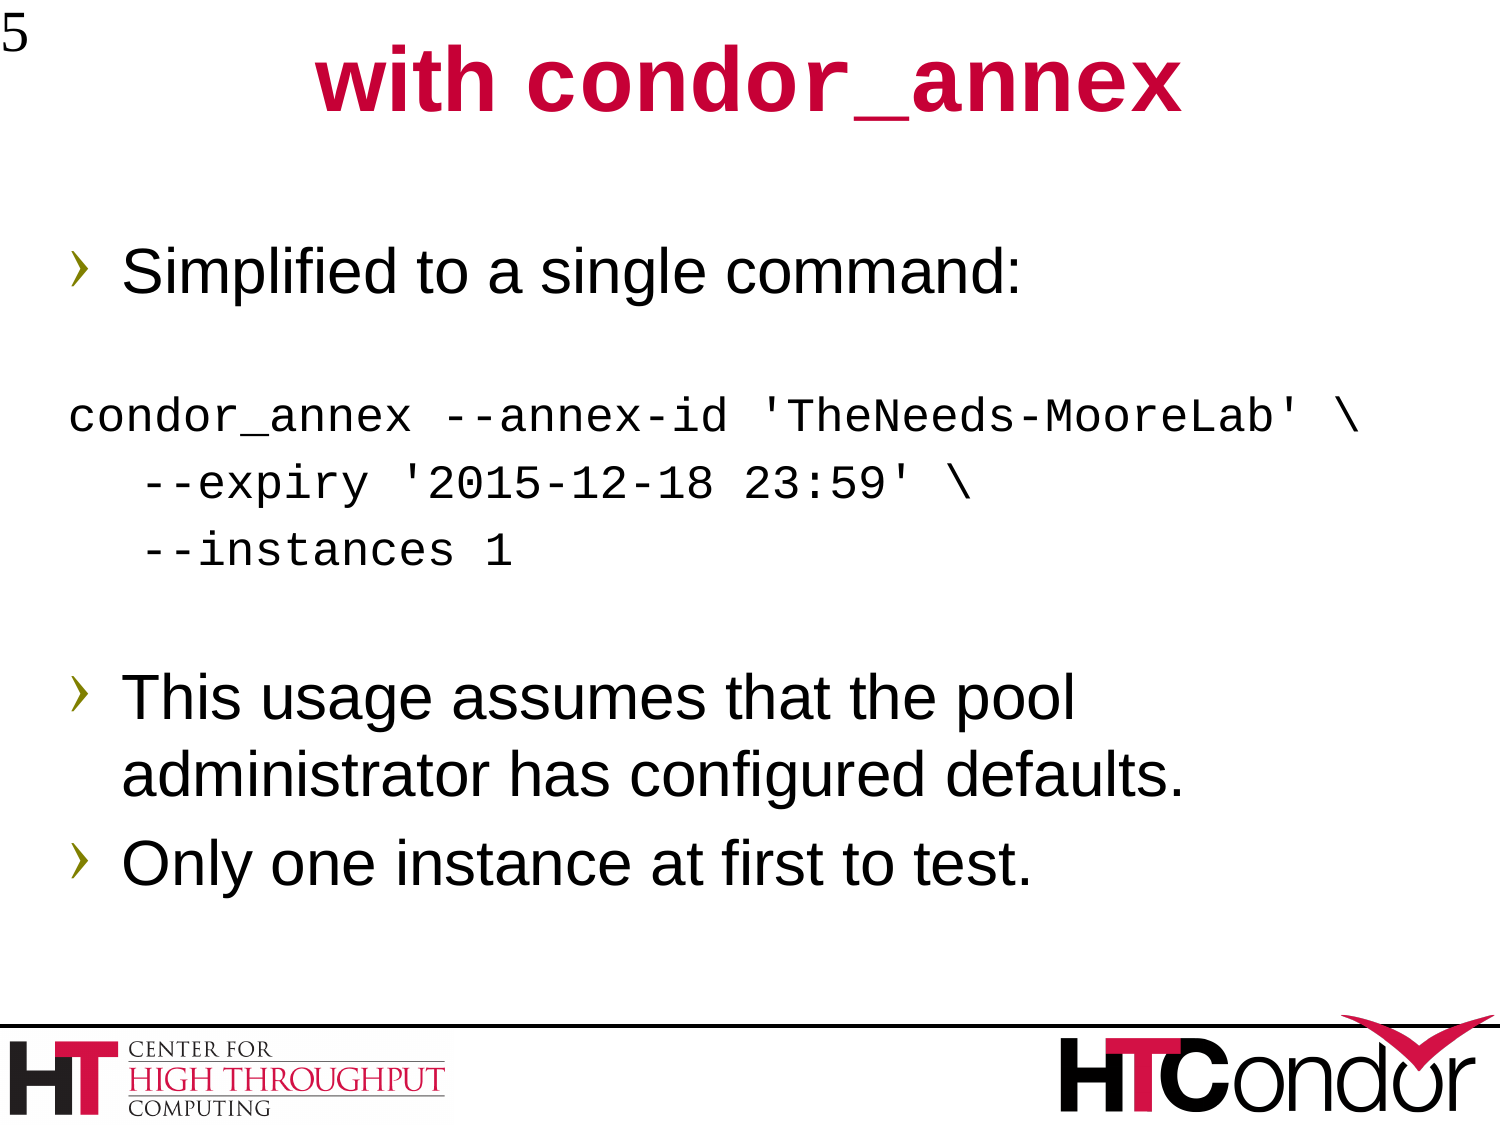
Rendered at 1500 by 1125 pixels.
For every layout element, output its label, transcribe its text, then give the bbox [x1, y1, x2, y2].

list Simplified to a single command: condor_annex --annex-id 'TheNeeds-MooreLab' \ --expiry '2015-12-18 23:59' \ --instances 1 This usage assumes that the pool administrator has configured defaults. Only one instance at first to test. [52, 222, 1431, 916]
picture [0, 1029, 454, 1125]
picture [1055, 1014, 1500, 1119]
title with condor_annex [0, 0, 1500, 150]
